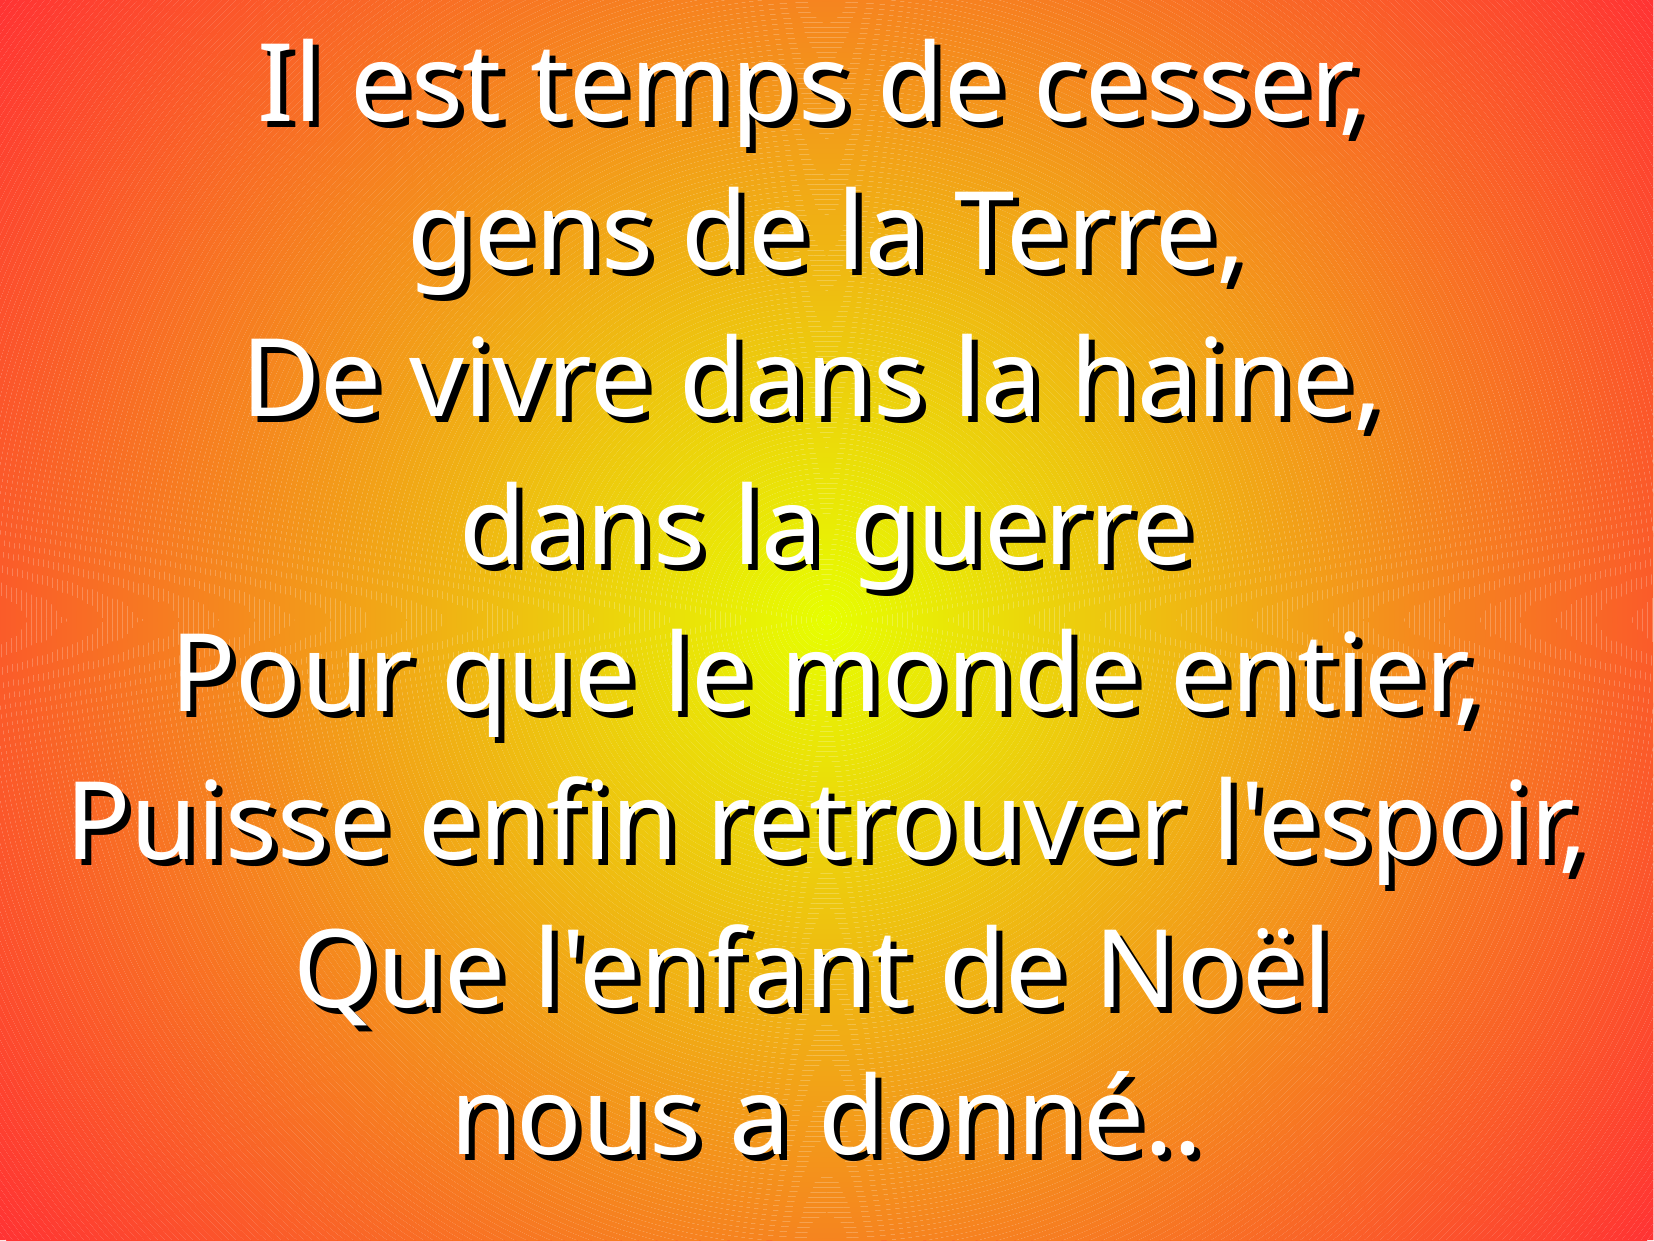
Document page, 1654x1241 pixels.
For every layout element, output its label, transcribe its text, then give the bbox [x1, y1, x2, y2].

list Il est temps de cesser, gens de la Terre, De vivre dans la haine, dans la guerre Pour que le monde entier, Puisse enfin retrouver l'espoir, Que l'enfant de Noël nous a donné.. [0, 6, 1654, 1241]
